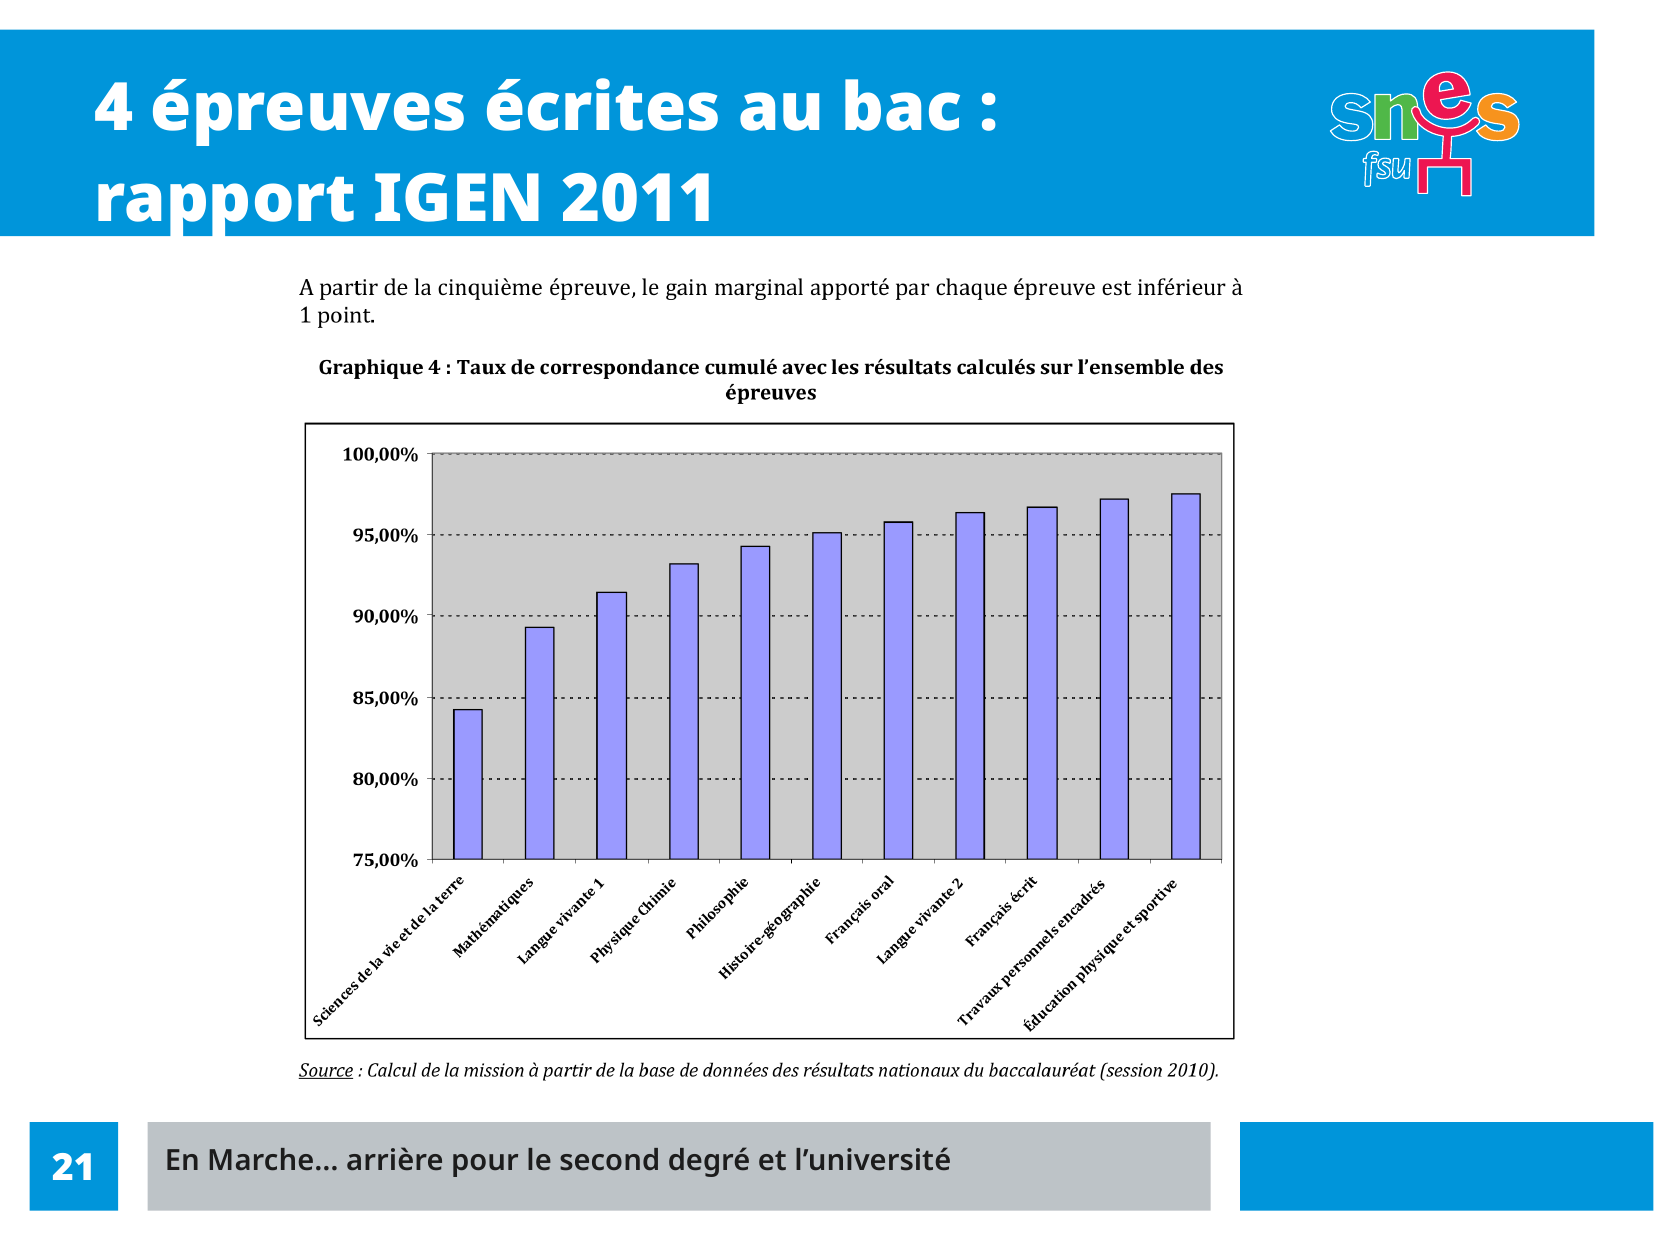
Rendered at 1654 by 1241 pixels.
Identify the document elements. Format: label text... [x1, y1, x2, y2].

list En Marche… arrière pour le second degré et l’université [164, 1139, 1183, 1217]
title 4 épreuves écrites au bac : rapport IGEN 2011 [59, 59, 1595, 207]
picture [260, 267, 1290, 1101]
